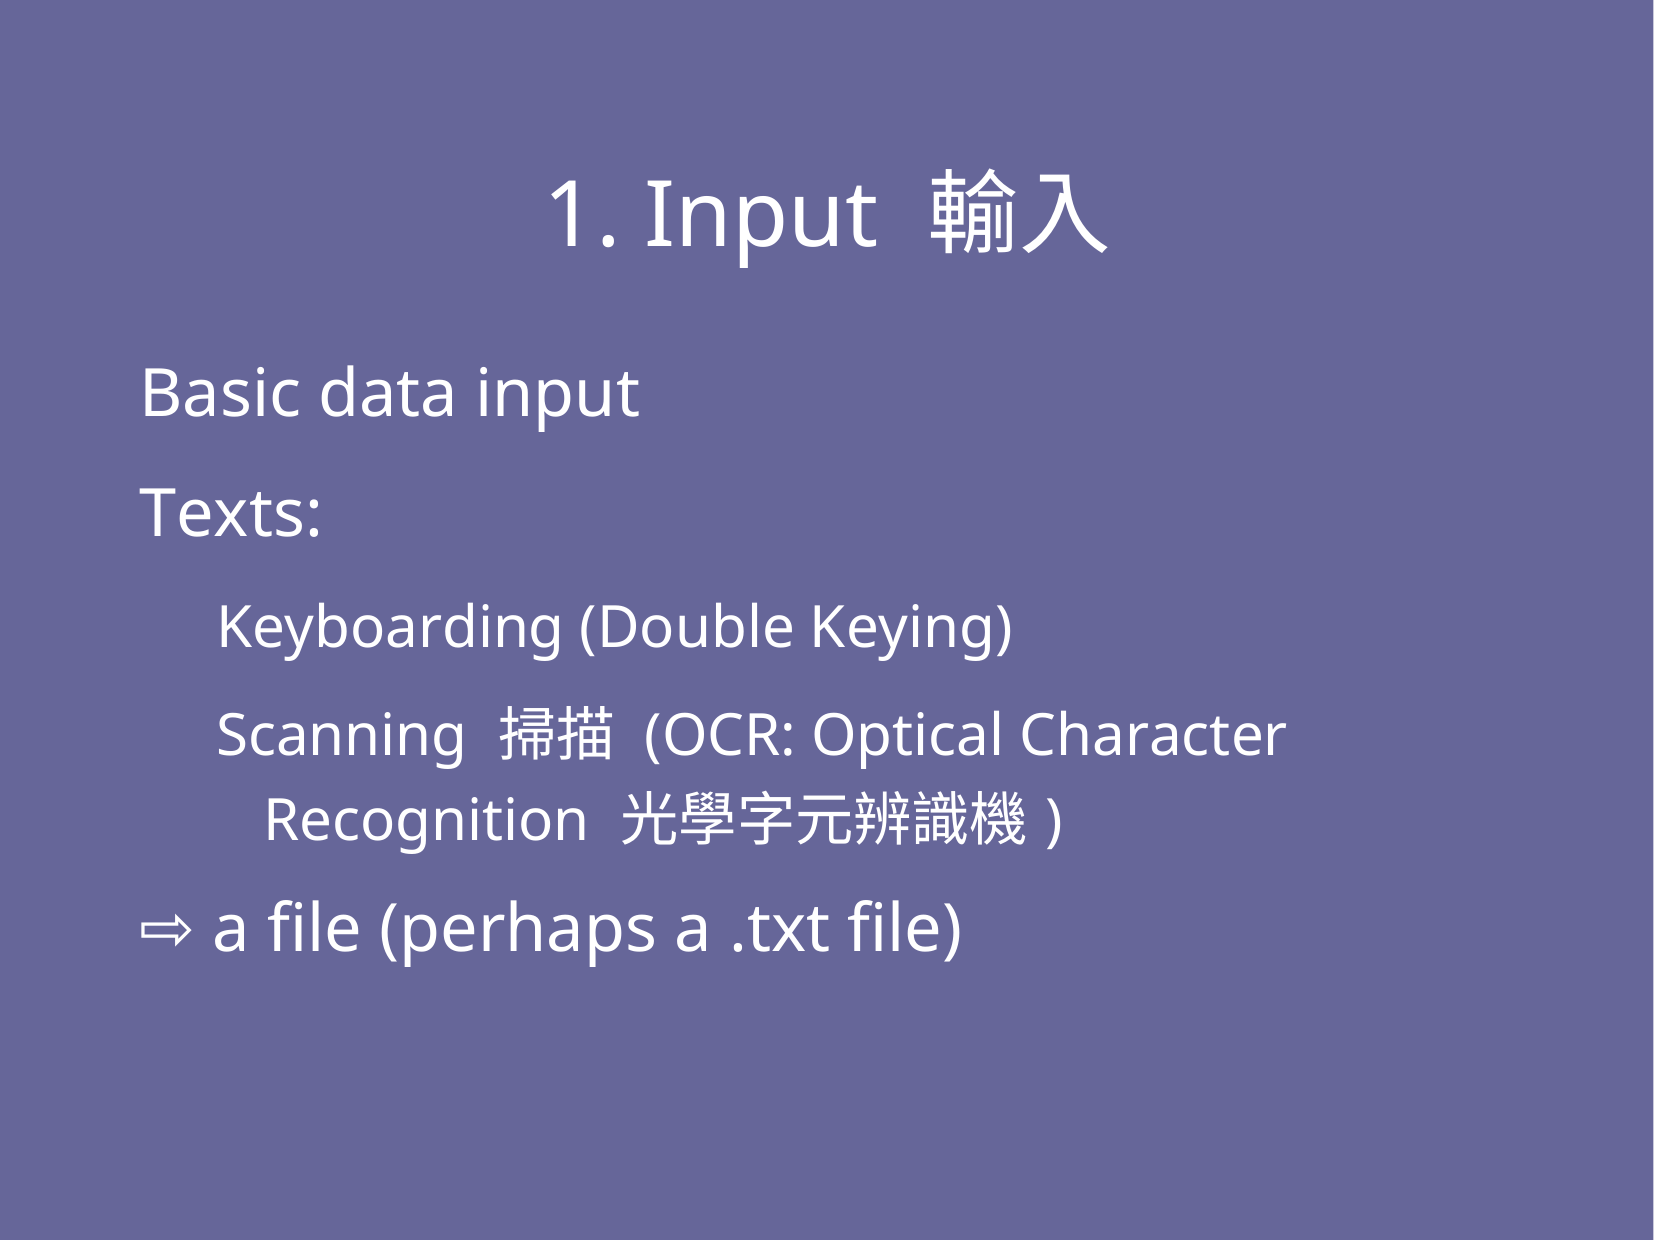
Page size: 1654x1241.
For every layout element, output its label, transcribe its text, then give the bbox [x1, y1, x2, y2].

title 1. Input 輸入 [121, 102, 1534, 310]
list Basic data input Texts: Keyboarding (Double Keying) Scanning 掃描 (OCR: Optical Character Recognition 光學字元辨識機) ⇨ a file (perhaps a .txt file) [121, 344, 1534, 1127]
